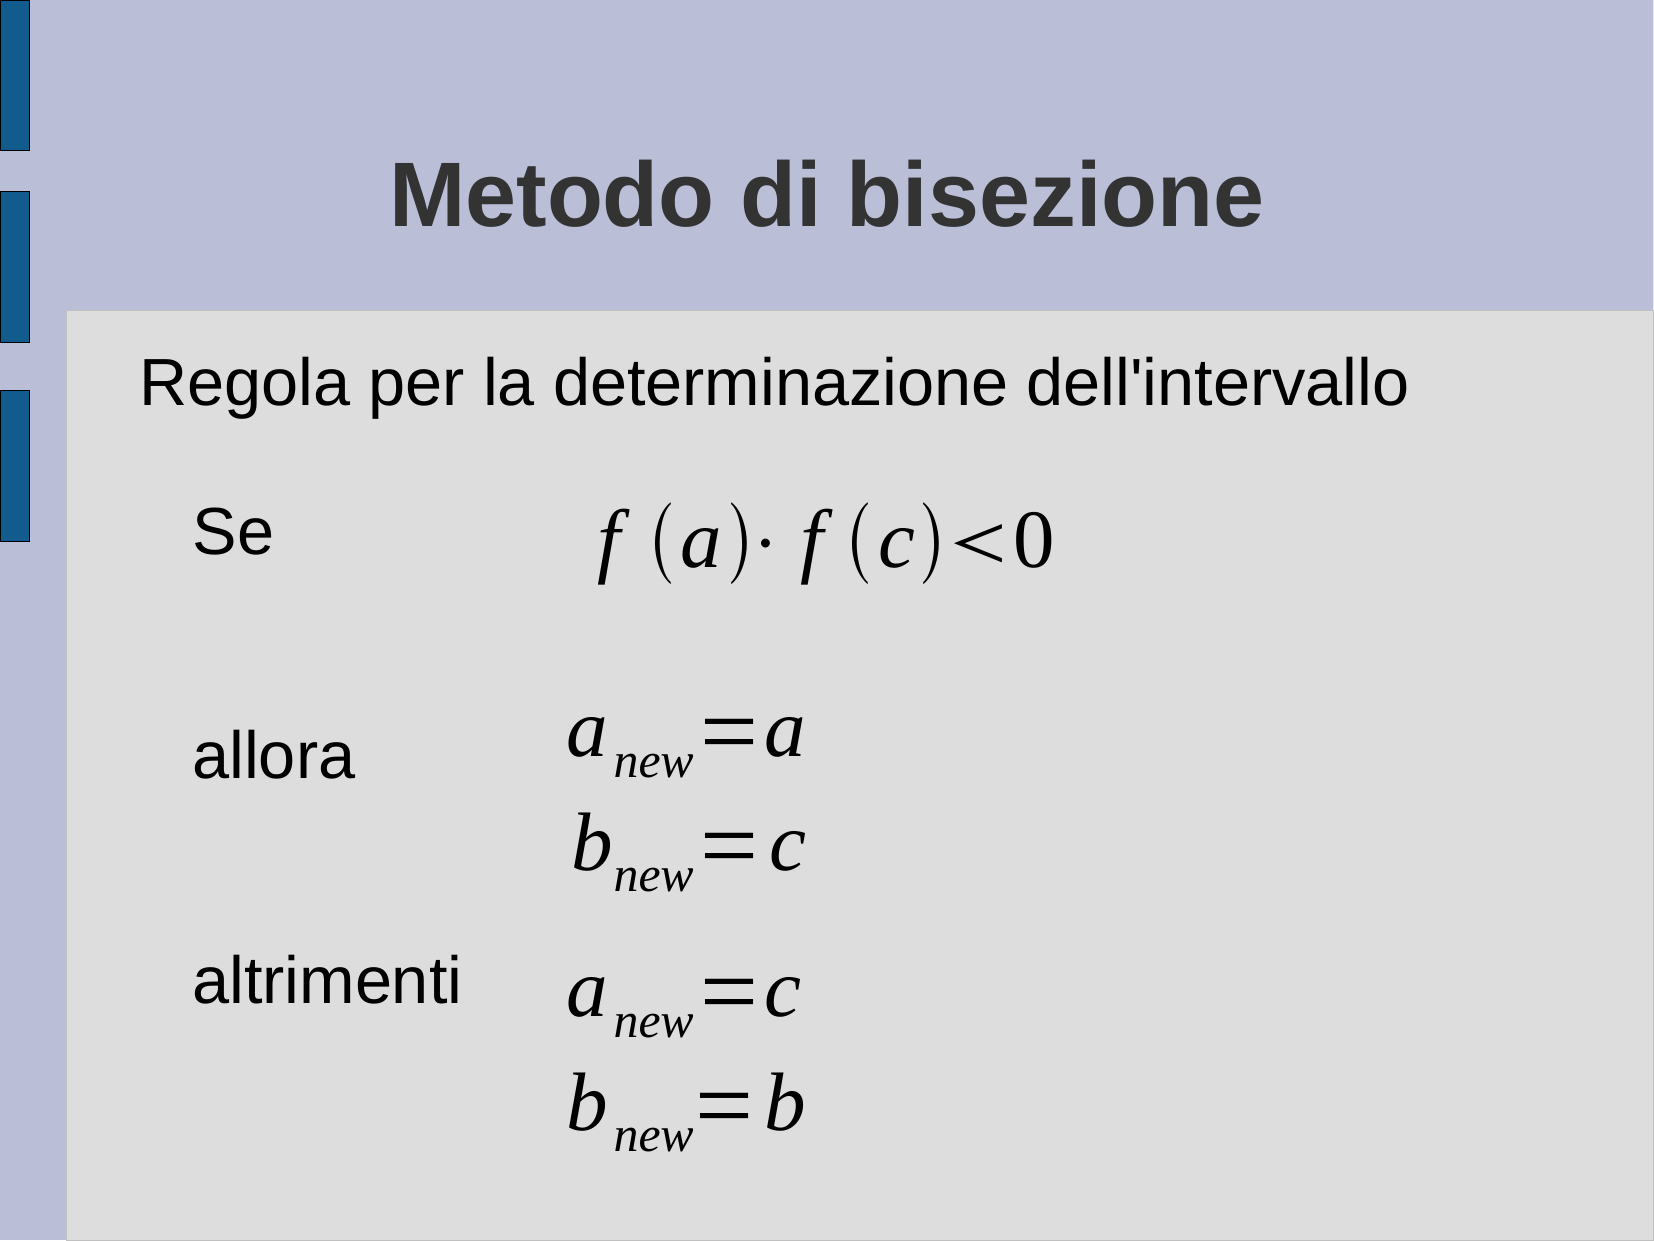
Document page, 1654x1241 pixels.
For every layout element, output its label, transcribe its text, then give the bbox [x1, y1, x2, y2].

title Metodo di bisezione [121, 91, 1534, 299]
chart [561, 494, 1076, 591]
chart [545, 683, 828, 901]
list Regola per la determinazione dell'intervallo Se allora altrimenti [121, 344, 1534, 1112]
chart [545, 943, 824, 1161]
